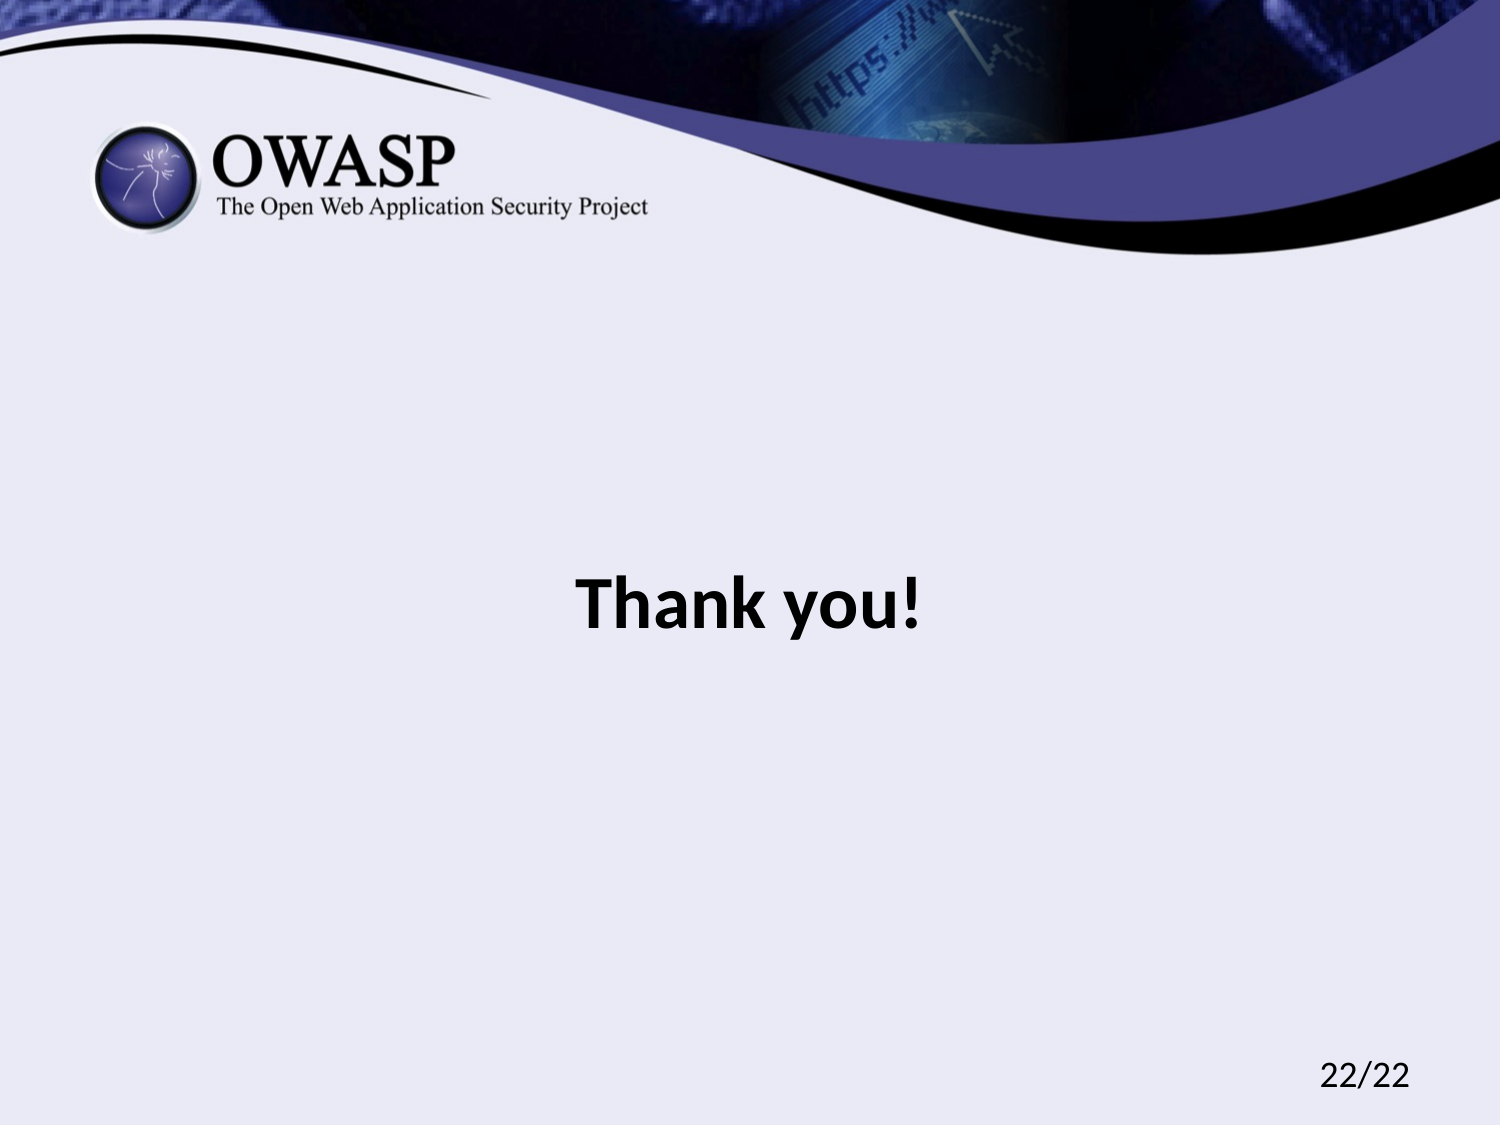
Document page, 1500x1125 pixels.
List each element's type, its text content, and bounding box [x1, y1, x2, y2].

picture [0, 0, 1500, 1125]
list Thank you! [560, 545, 981, 674]
